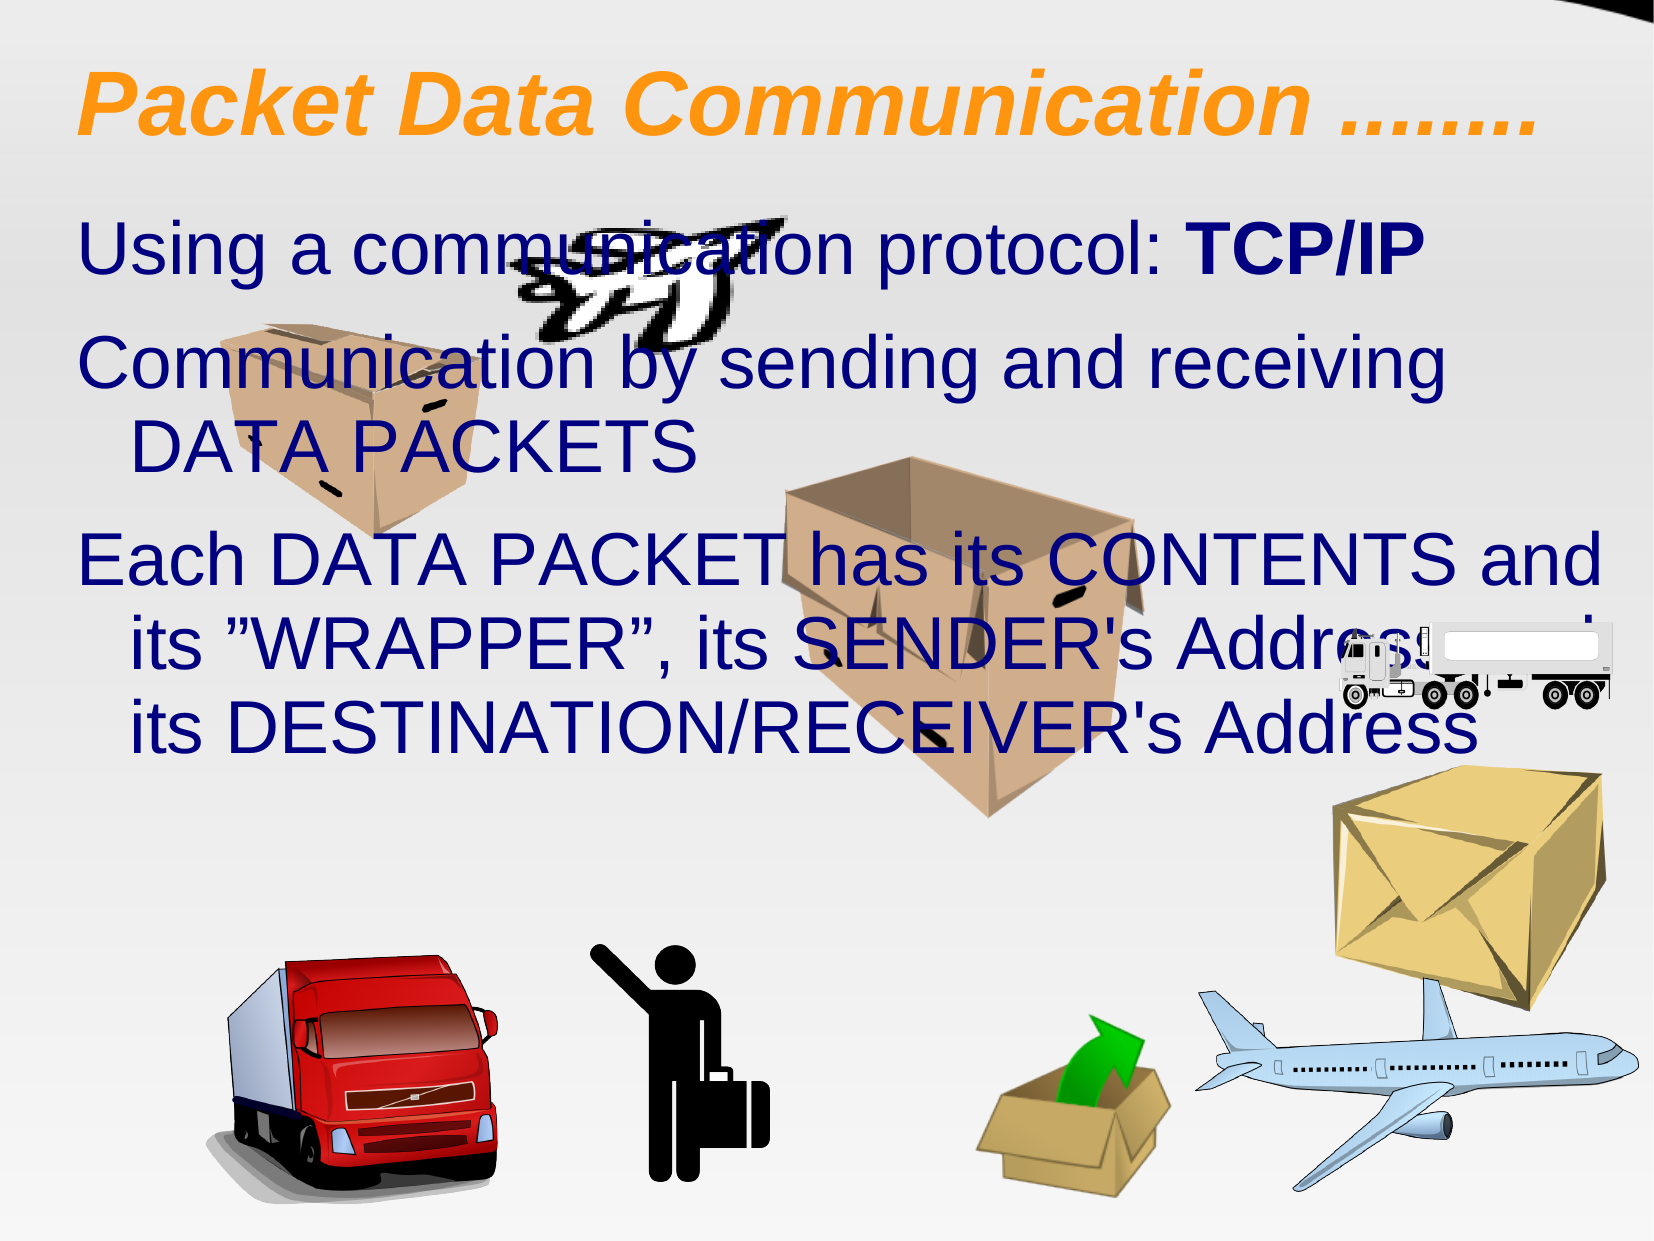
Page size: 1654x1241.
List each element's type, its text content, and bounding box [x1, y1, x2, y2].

title Packet Data Communication ........ [76, 7, 1565, 200]
list Using a communication protocol: TCP/IP Communication by sending and receiving DATA PACKETS Each DATA PACKET has its CONTENTS and its ”WRAPPER”, its SENDER's Address and its DESTINATION/RECEIVER's Address [59, 206, 1624, 1120]
picture [0, 0, 1654, 1241]
